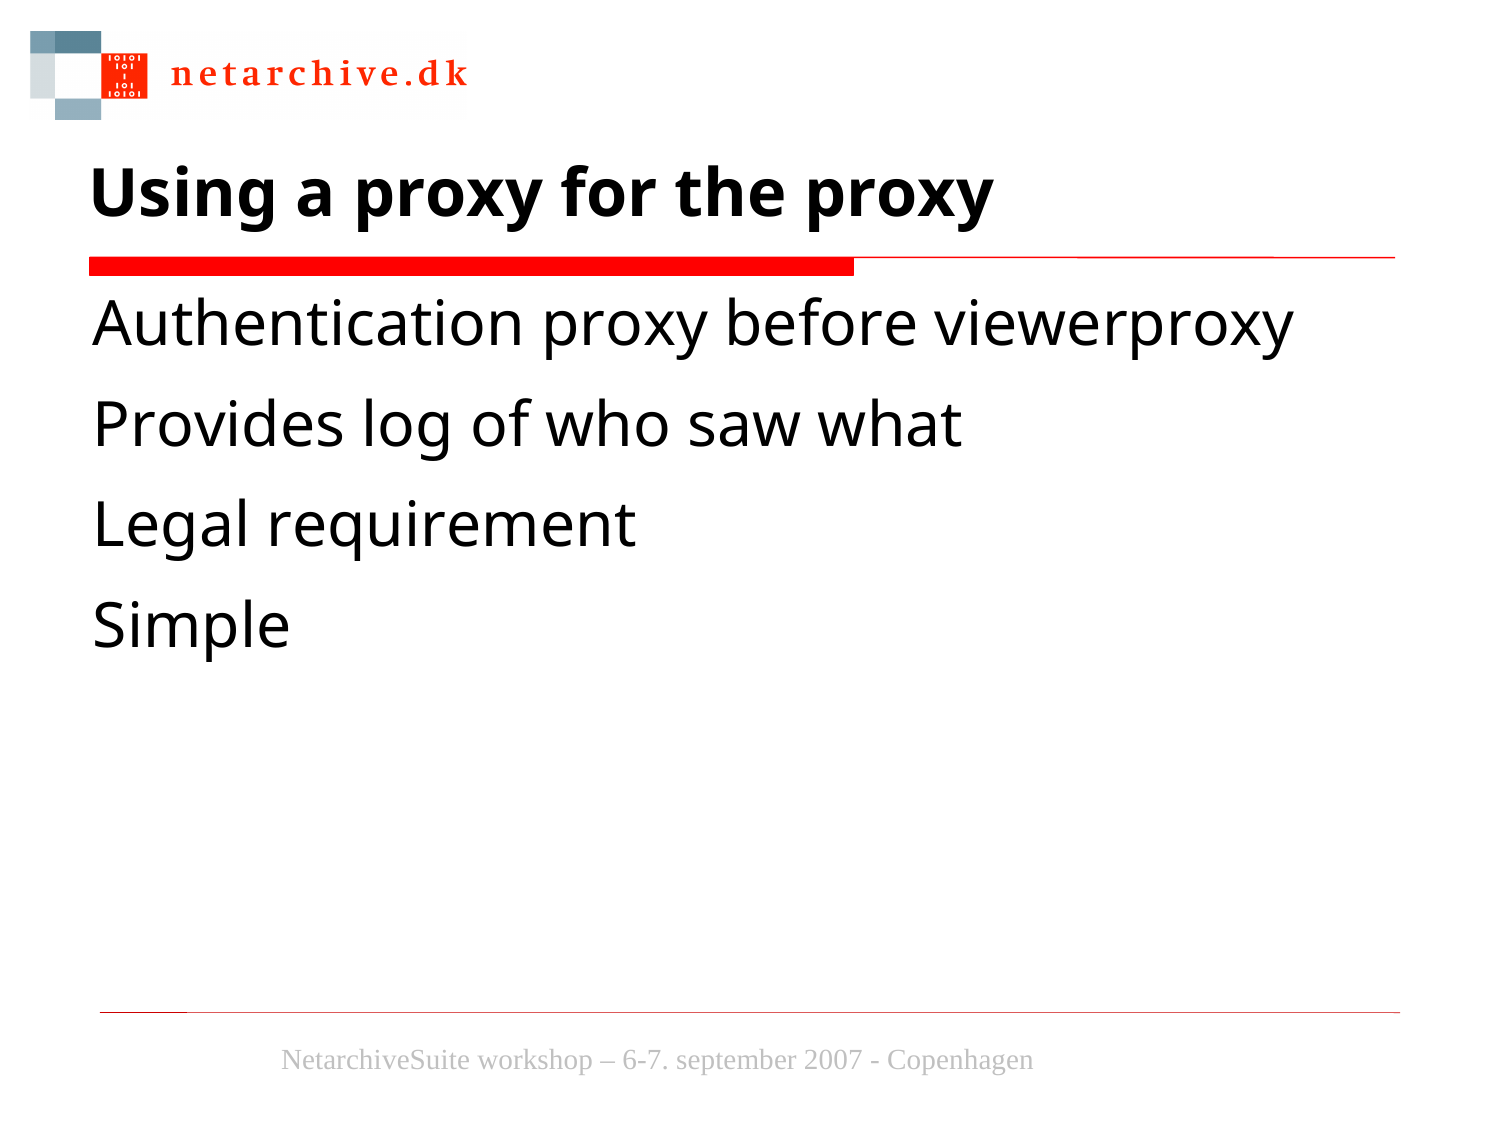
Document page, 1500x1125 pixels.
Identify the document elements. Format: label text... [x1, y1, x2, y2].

picture [29, 31, 467, 120]
list Authentication proxy before viewerproxy Provides log of who saw what Legal requirement Simple [92, 278, 1406, 988]
title Using a proxy for the proxy [88, 137, 1401, 244]
